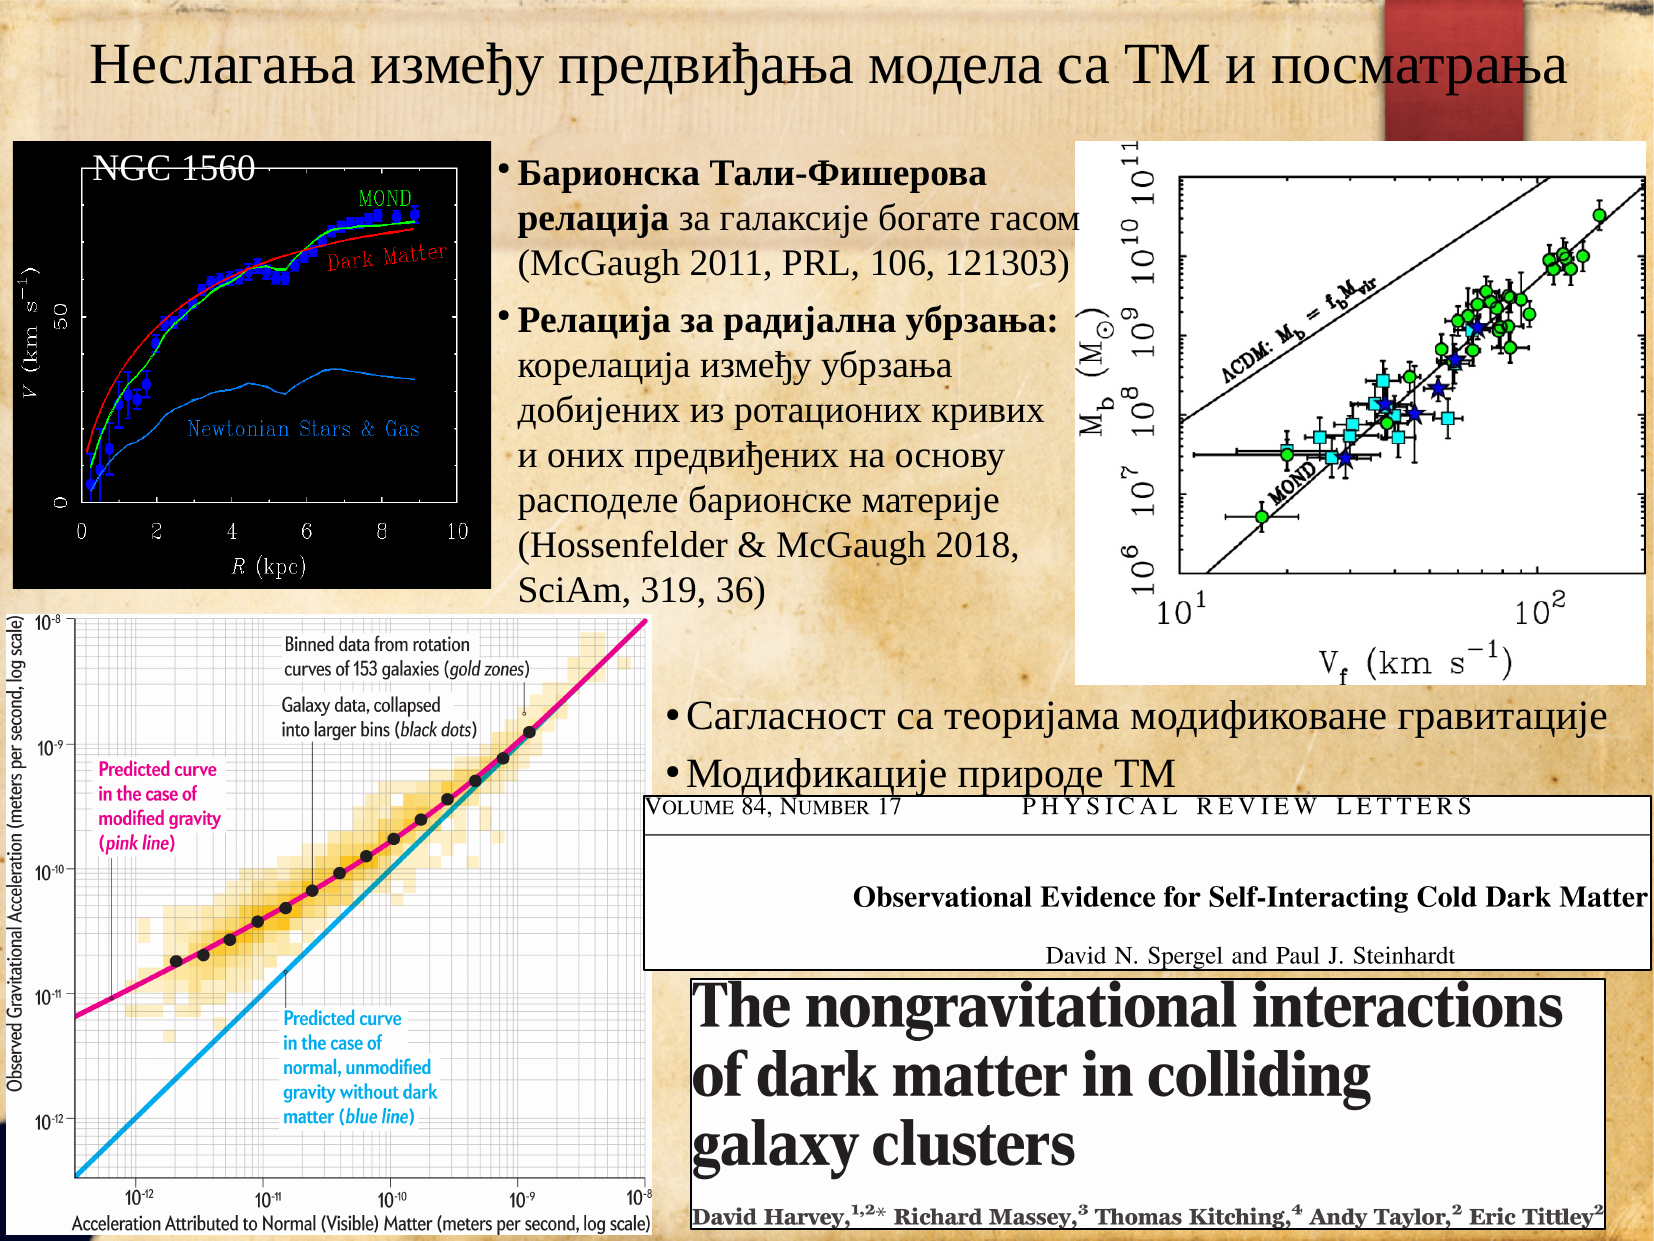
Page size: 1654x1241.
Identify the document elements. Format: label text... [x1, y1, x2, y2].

text_box NGC 1560 [77, 135, 298, 196]
title Неслагања између предвиђања модела са ТМ и посматрања [64, 31, 1594, 127]
text_box Барионска Тали-Фишерова релација за галаксије богате гасом (McGaugh 2011, PRL, 106, 121303) Релација за радијална убрзања: корелација између убрзања добијених из ротационих кривих и оних предвиђених на основу расподеле барионске материје (Hossenfelder & McGaugh 2018, SciAm, 319, 36) [497, 147, 1082, 610]
picture [0, 0, 1654, 1241]
text_box Сагласност са теоријама модификоване гравитације Модификације природе ТМ [652, 685, 1649, 795]
